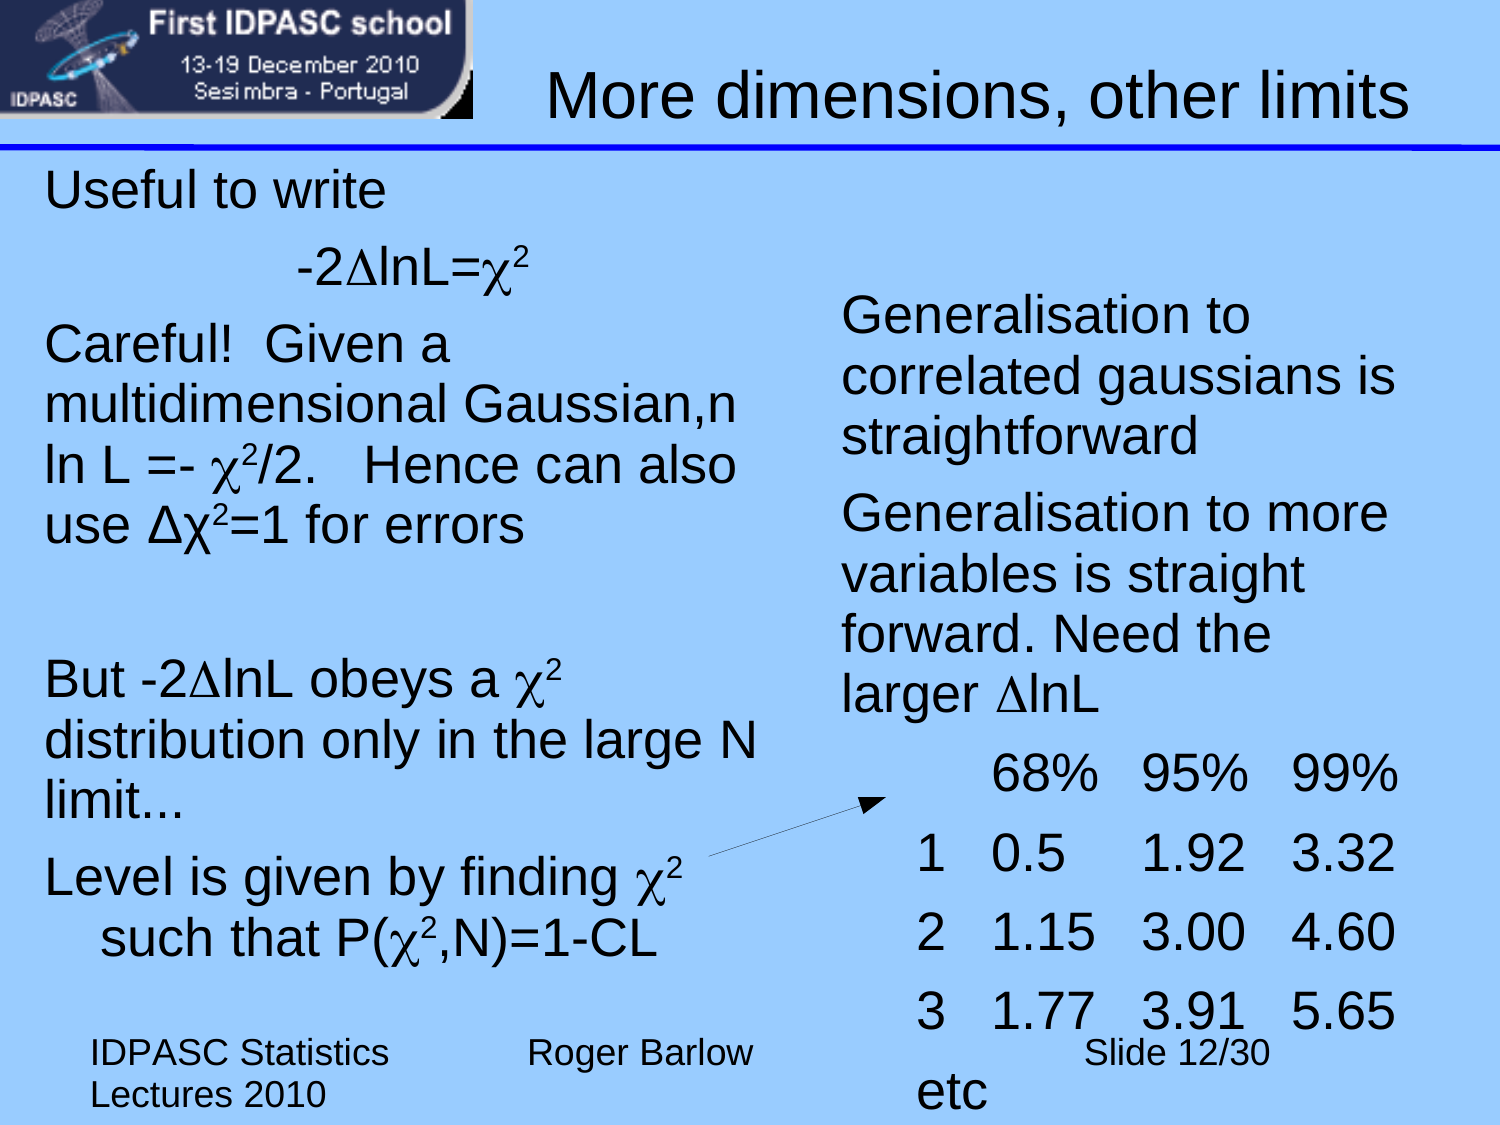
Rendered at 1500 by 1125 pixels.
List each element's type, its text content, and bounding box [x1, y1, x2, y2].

list Useful to write -2lnL=2 Careful! Given a multidimensional Gaussian,n ln L =- 2/2. Hence can also use Δχ2=1 for errors But -2lnL obeys a 2 distribution only in the large N limit... Level is given by finding 2 such that P(2,N)=1-CL [29, 147, 798, 1125]
title More dimensions, other limits [531, 45, 1426, 148]
list Generalisation to correlated gaussians is straightforward Generalisation to more variables is straight forward. Need the larger lnL 68% 95% 99% 1 0.5 1.92 3.32 2 1.15 3.00 4.60 3 1.77 3.91 5.65 etc [826, 273, 1418, 1125]
picture [0, 0, 473, 119]
